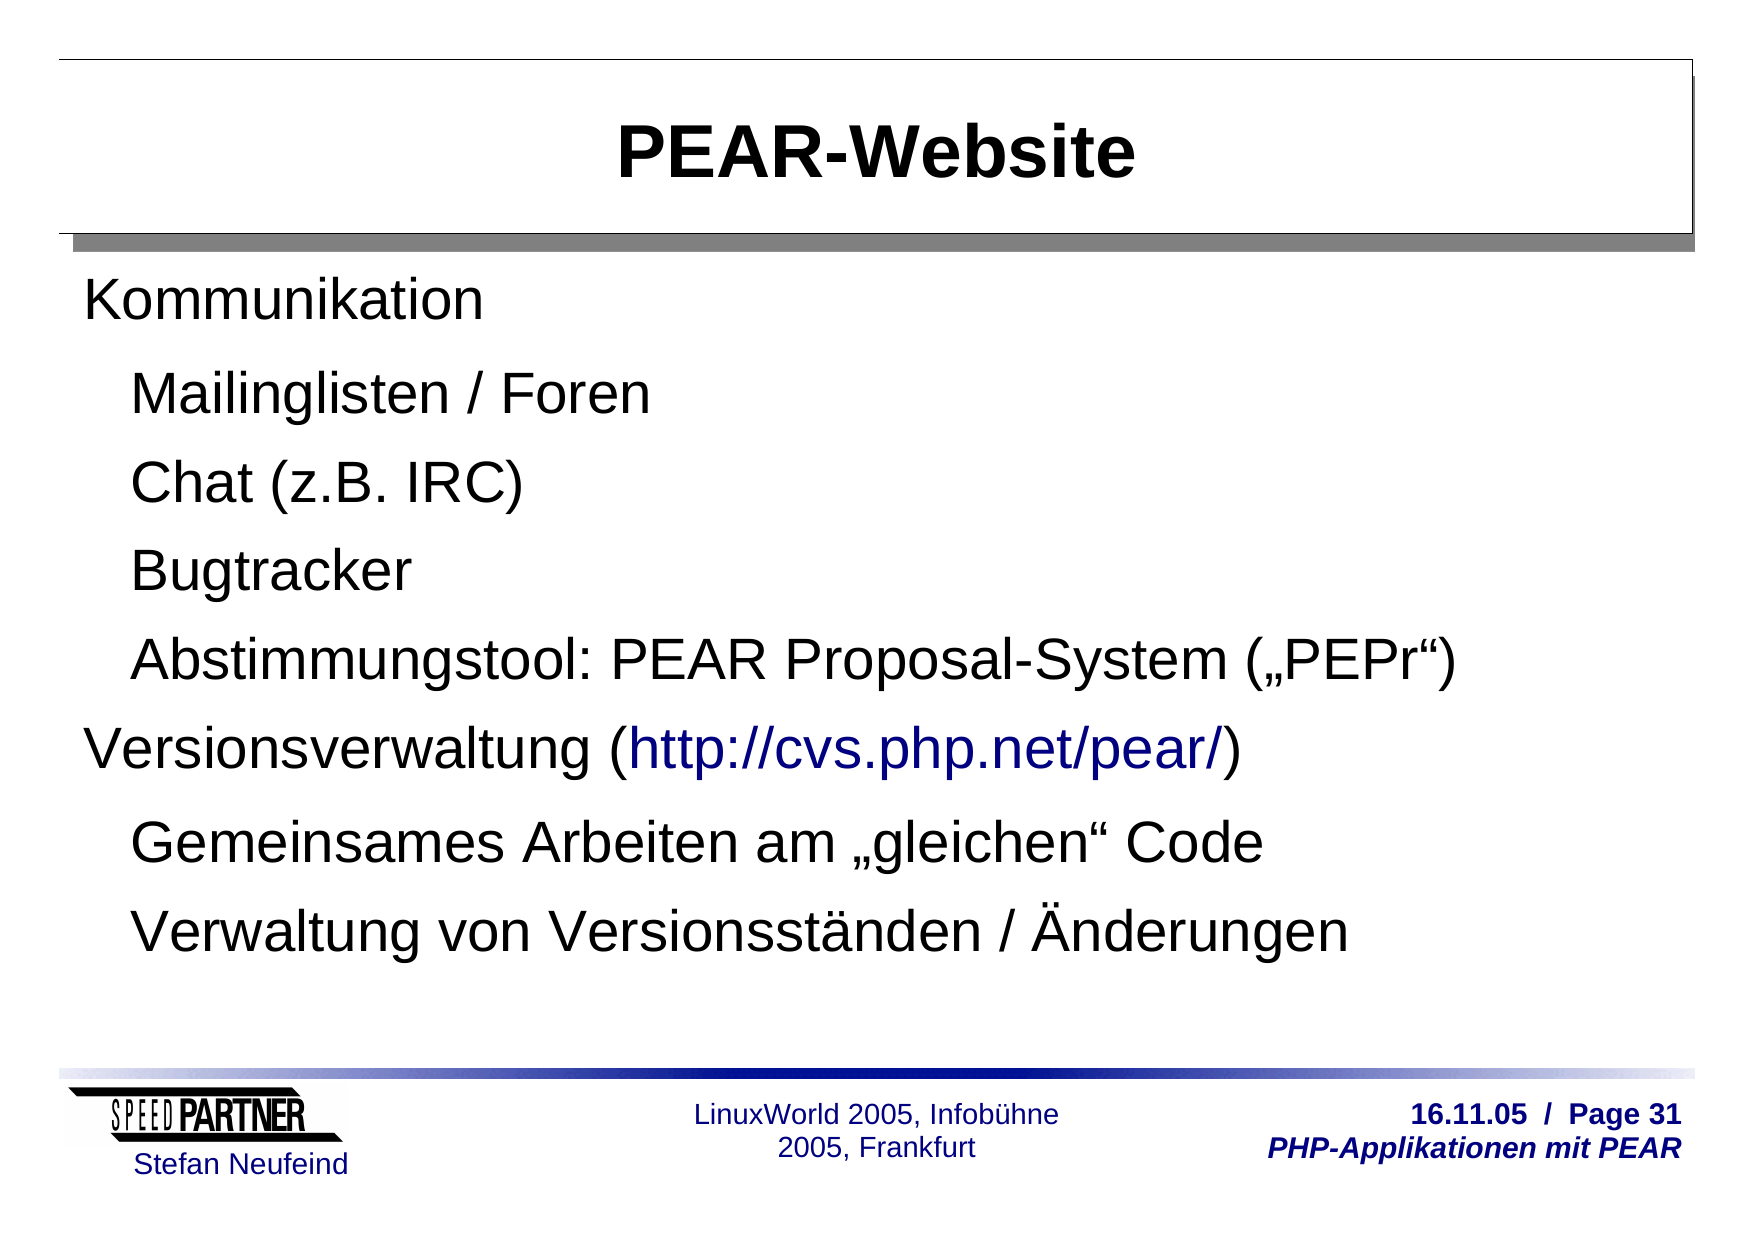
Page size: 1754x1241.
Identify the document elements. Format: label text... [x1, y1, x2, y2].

title PEAR-Website [59, 59, 1695, 244]
list Kommunikation Mailinglisten / Foren Chat (z.B. IRC) Bugtracker Abstimmungstool: PEAR Proposal-System („PEPr“) Versionsverwaltung (http://cvs.php.net/pear/) Gemeinsames Arbeiten am „gleichen“ Code Verwaltung von Versionsständen / Änderungen [71, 266, 1695, 1049]
picture [64, 1082, 348, 1146]
picture [59, 1068, 1695, 1079]
